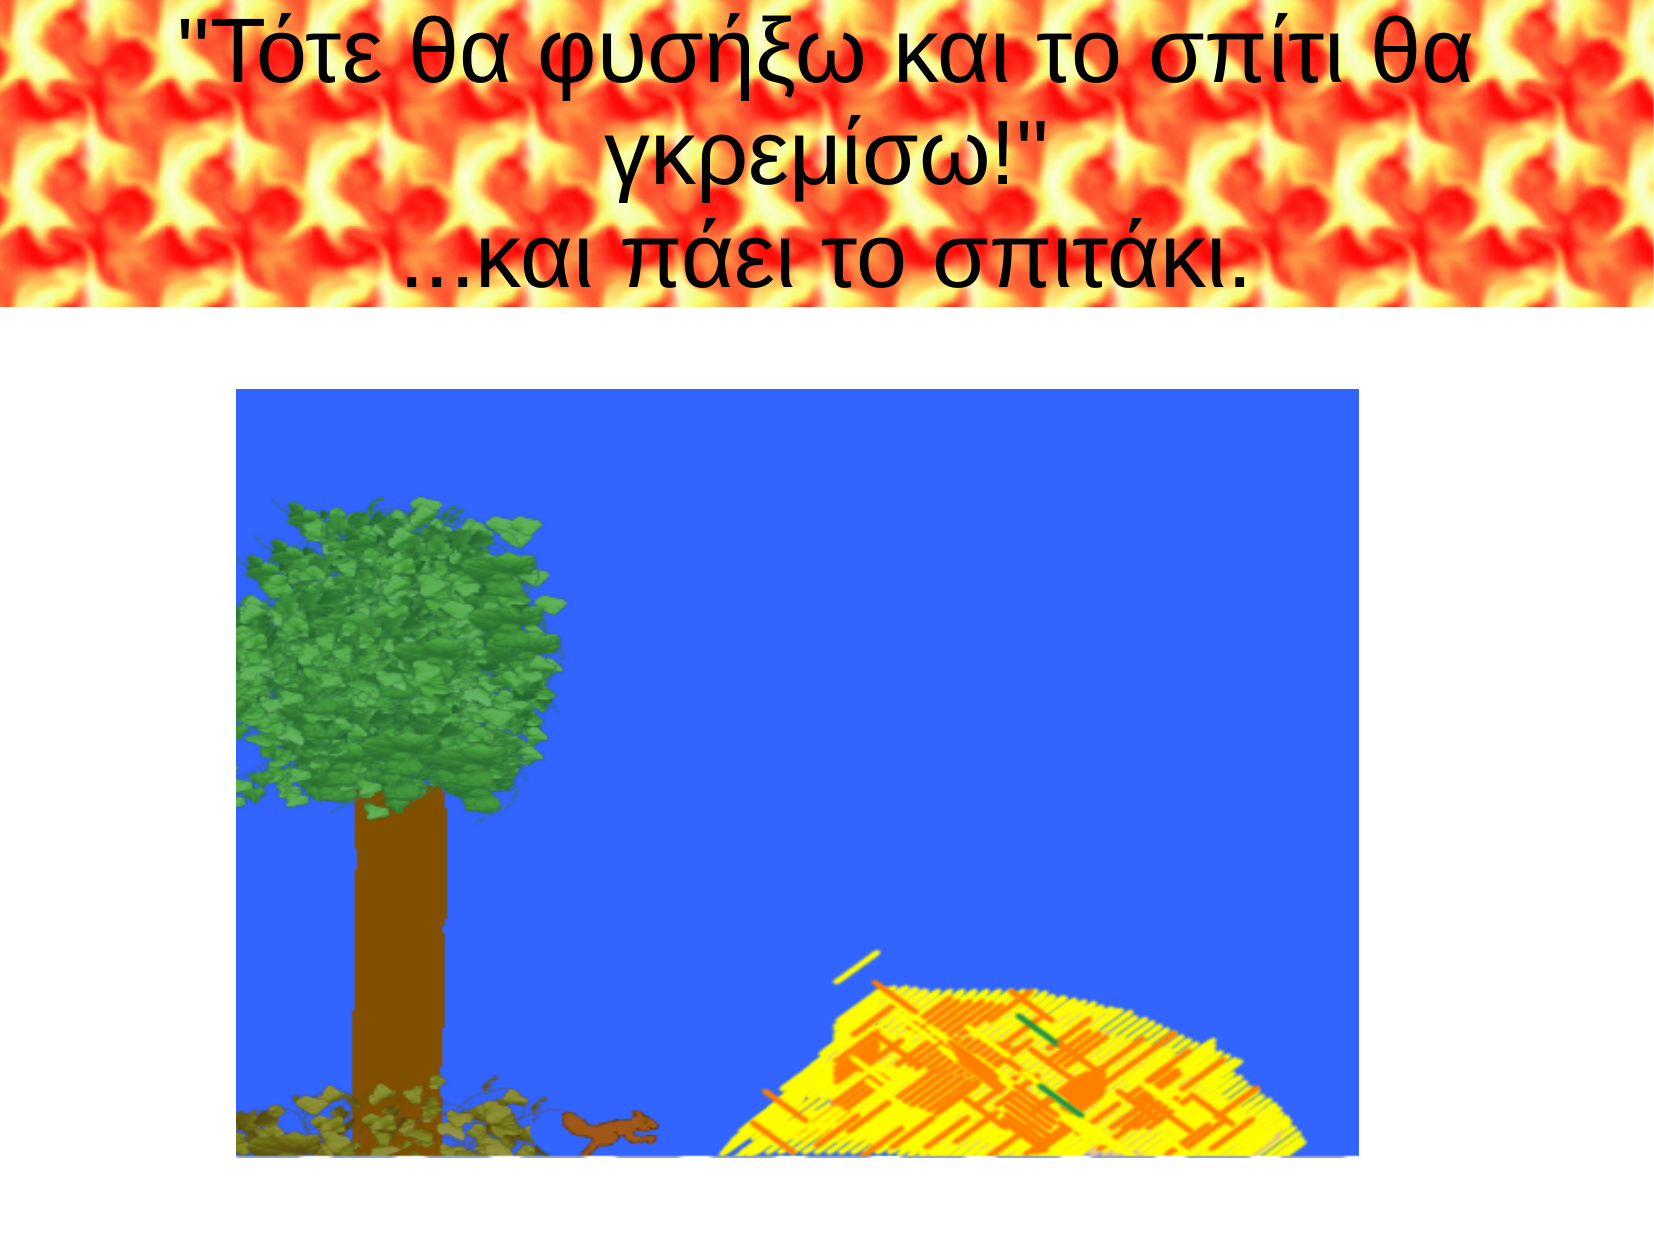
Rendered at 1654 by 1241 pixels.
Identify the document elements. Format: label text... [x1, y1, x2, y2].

picture [236, 389, 1359, 1158]
title "Τότε θα φυσήξω και το σπίτι θα γκρεμίσω!" ...και πάει το σπιτάκι. [0, 0, 1654, 307]
